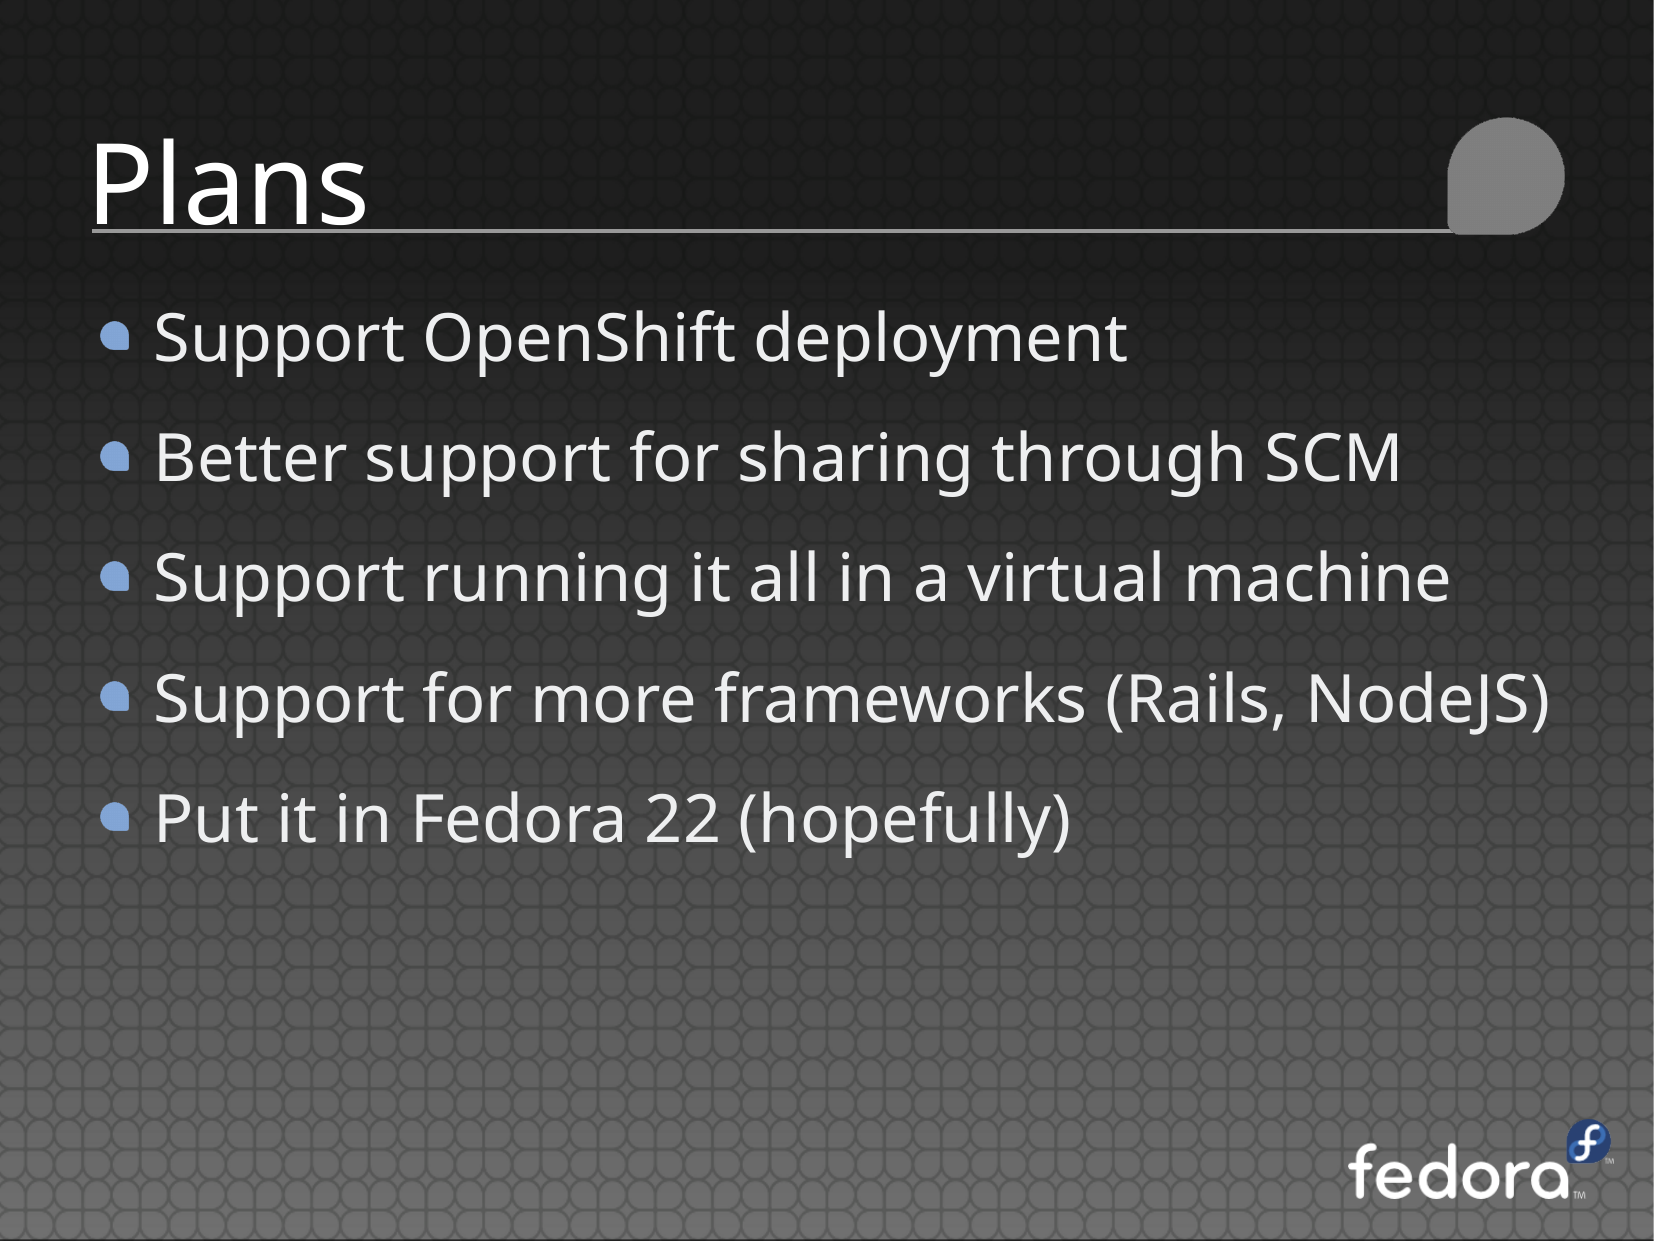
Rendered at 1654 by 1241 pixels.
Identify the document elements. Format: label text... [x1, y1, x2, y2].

list Support OpenShift deployment Better support for sharing through SCM Support running it all in a virtual machine Support for more frameworks (Rails, NodeJS) Put it in Fedora 22 (hopefully) [82, 290, 1571, 1010]
picture [0, 0, 1654, 1241]
title Plans [86, 109, 1576, 253]
